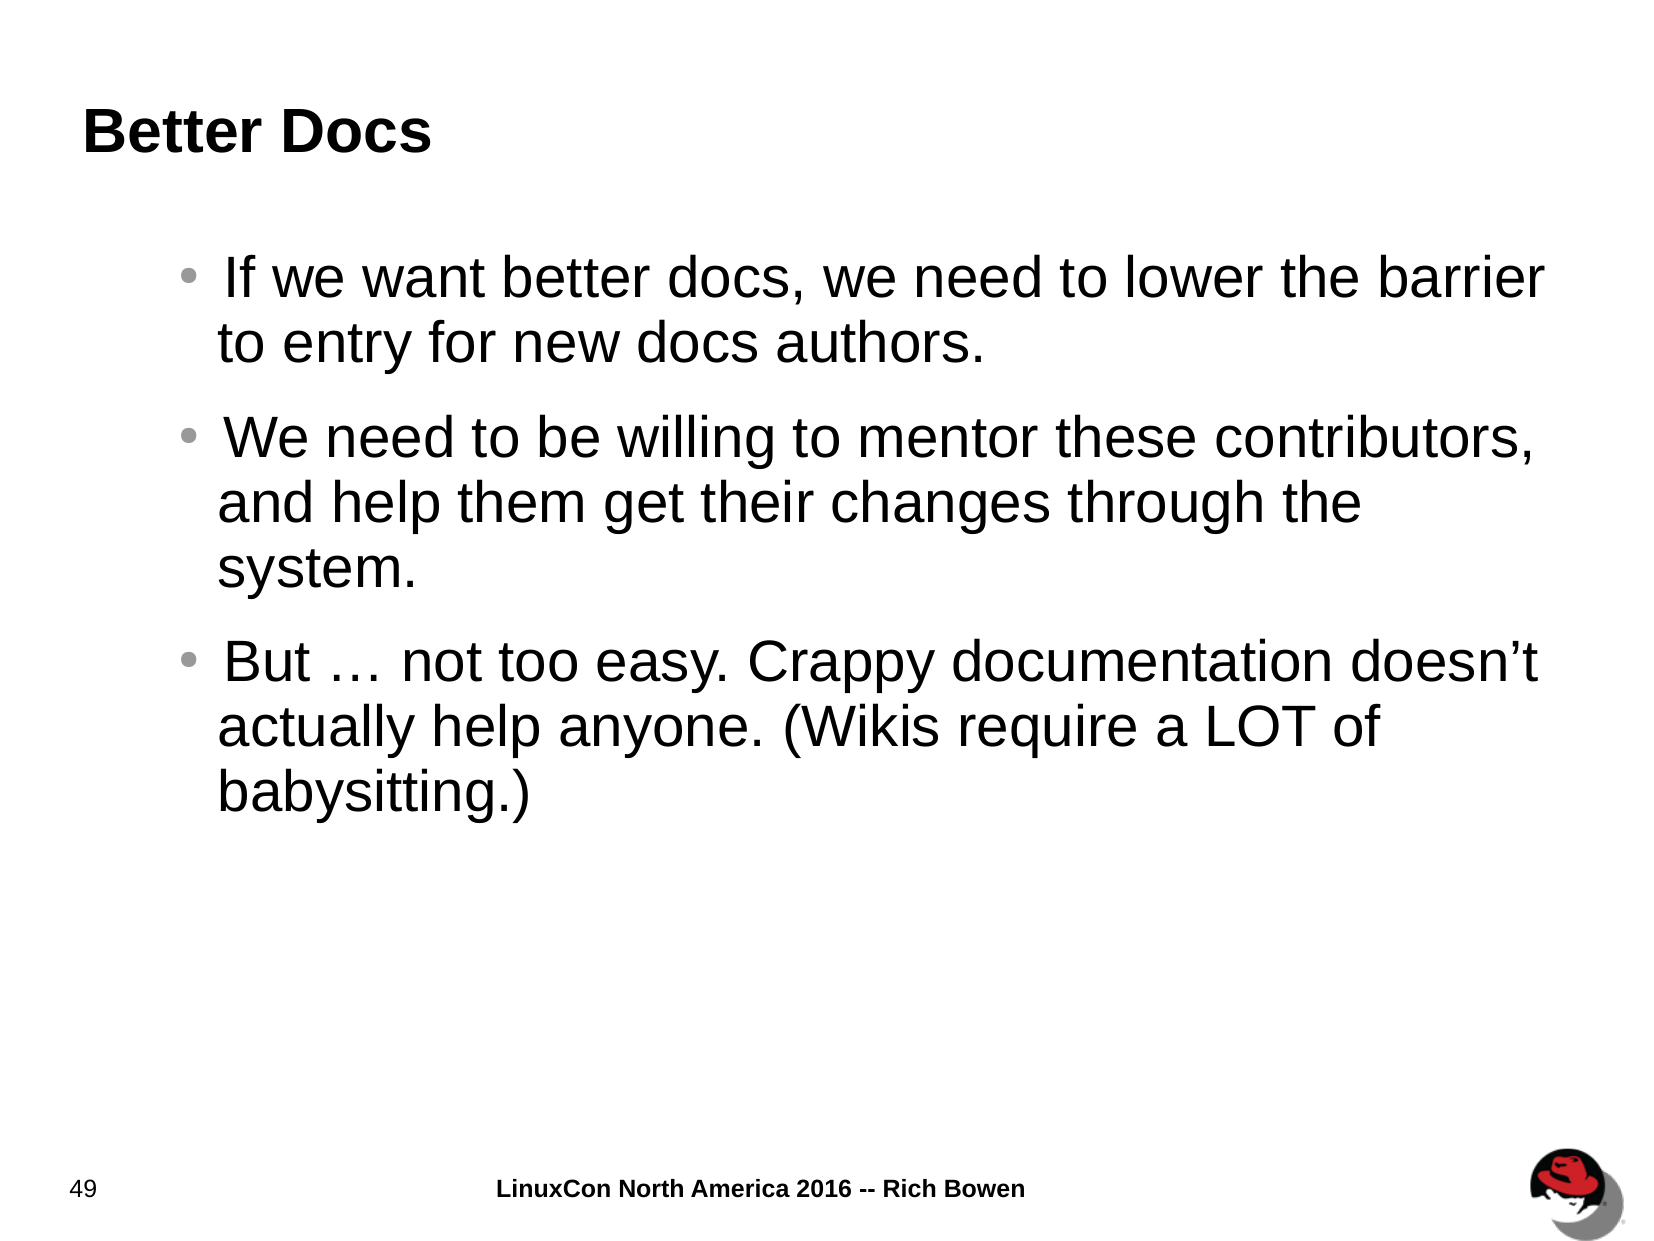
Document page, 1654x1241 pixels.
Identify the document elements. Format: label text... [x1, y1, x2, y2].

picture [1529, 1146, 1613, 1224]
title Better Docs [82, 37, 1571, 226]
list If we want better docs, we need to lower the barrier to entry for new docs authors. We need to be willing to mentor these contributors, and help them get their changes through the system. But … not too easy. Crappy documentation doesn’t actually help anyone. (Wikis require a LOT of babysitting.) [86, 244, 1576, 1039]
